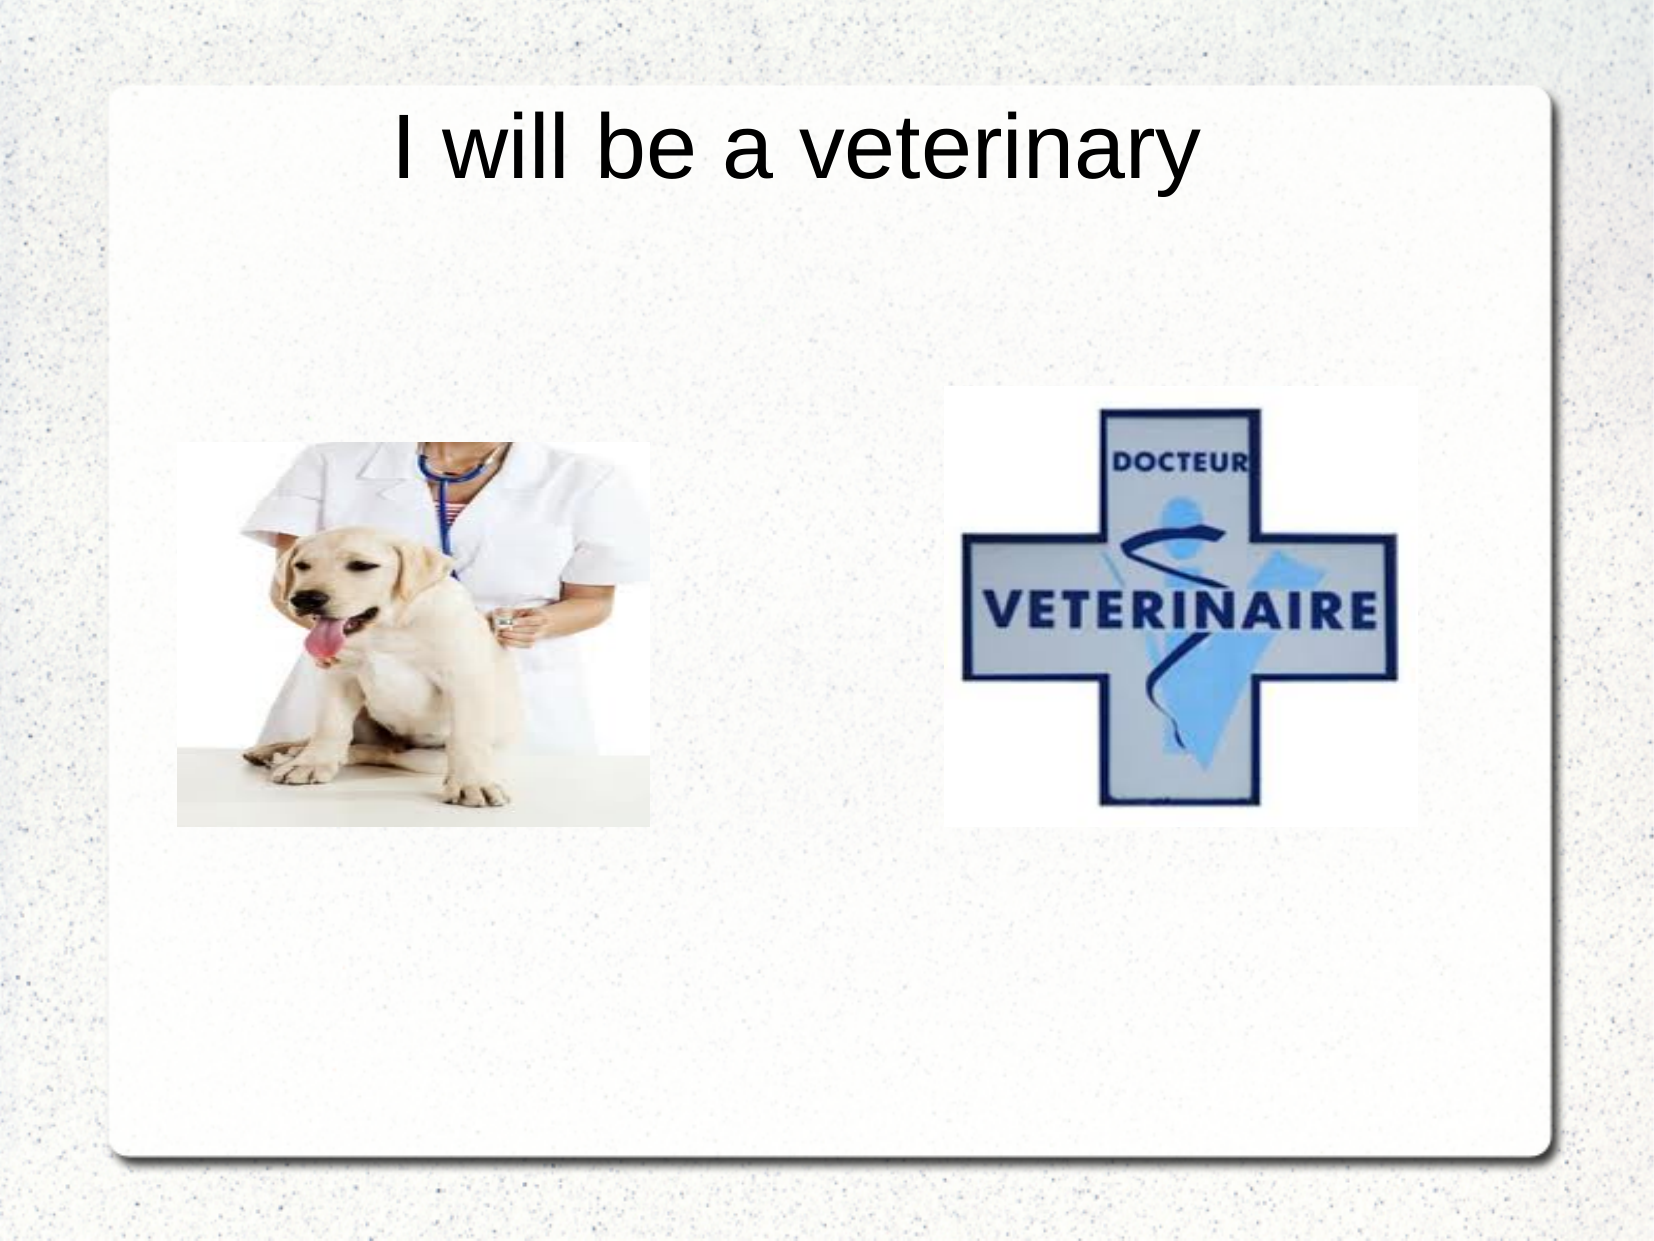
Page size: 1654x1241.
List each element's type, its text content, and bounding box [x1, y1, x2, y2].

picture [0, 0, 1654, 1241]
text_box I will be a veterinary [177, 88, 1418, 206]
text_box [265, 118, 1595, 414]
